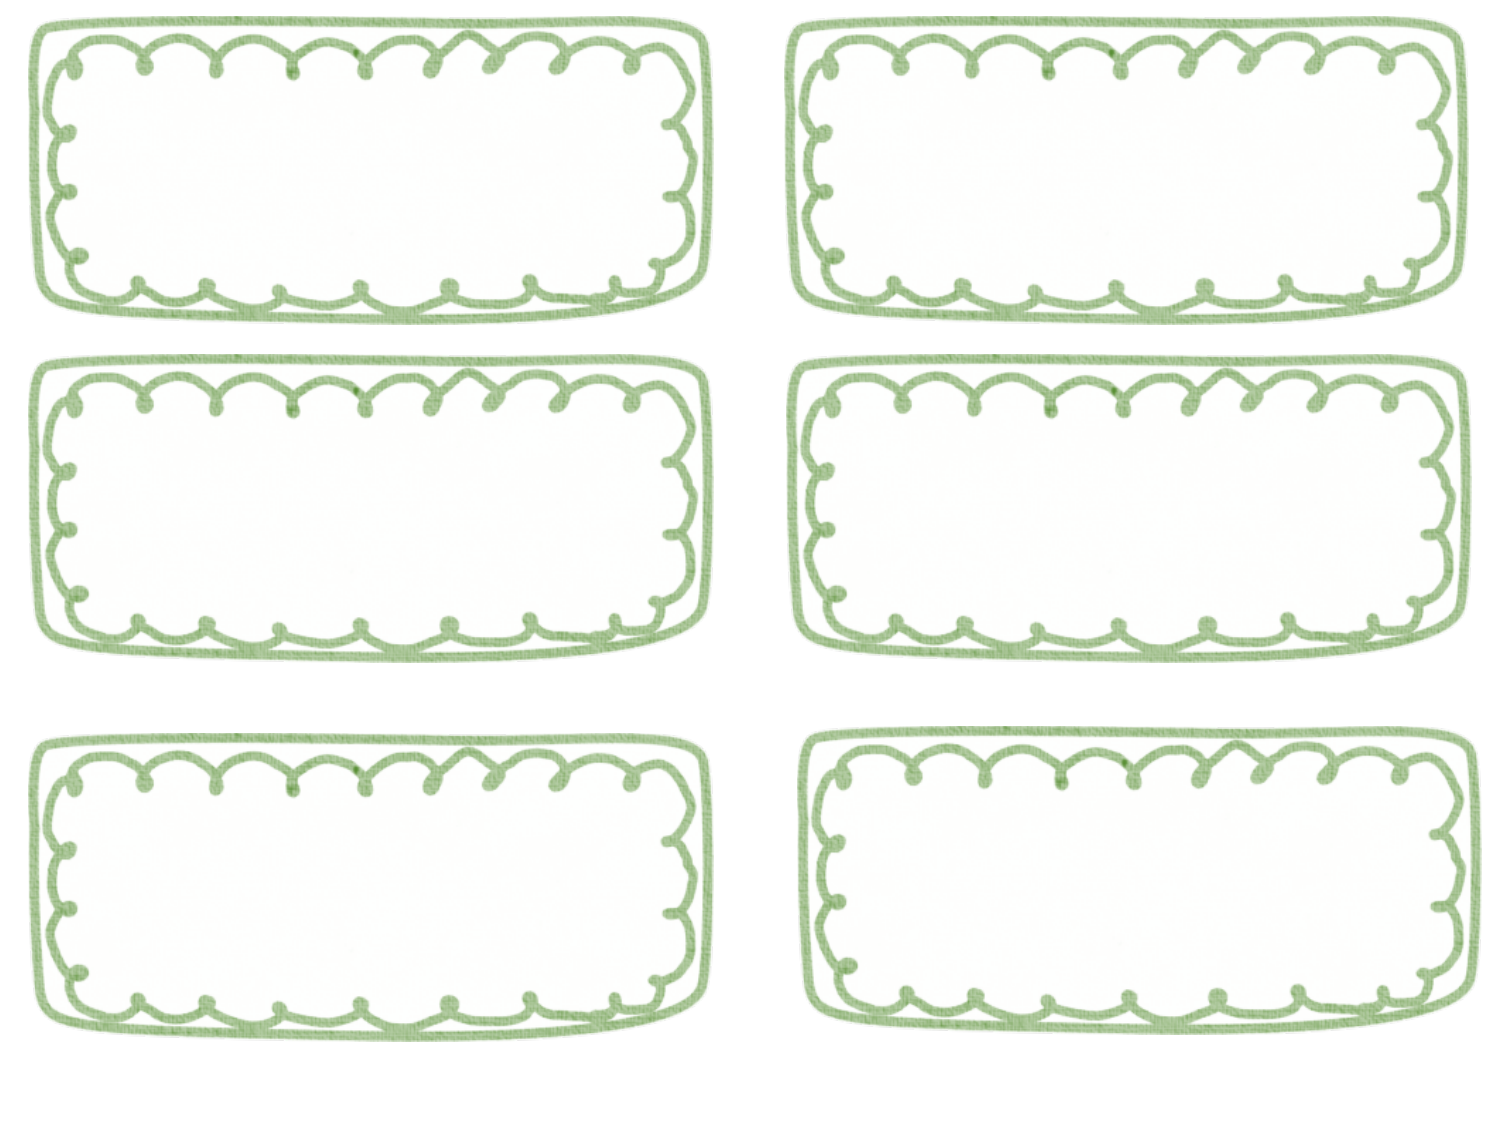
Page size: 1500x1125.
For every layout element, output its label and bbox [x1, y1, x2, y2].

picture [786, 354, 1472, 663]
picture [28, 354, 714, 663]
picture [28, 16, 714, 325]
picture [784, 16, 1469, 325]
picture [28, 733, 714, 1042]
picture [797, 726, 1482, 1035]
